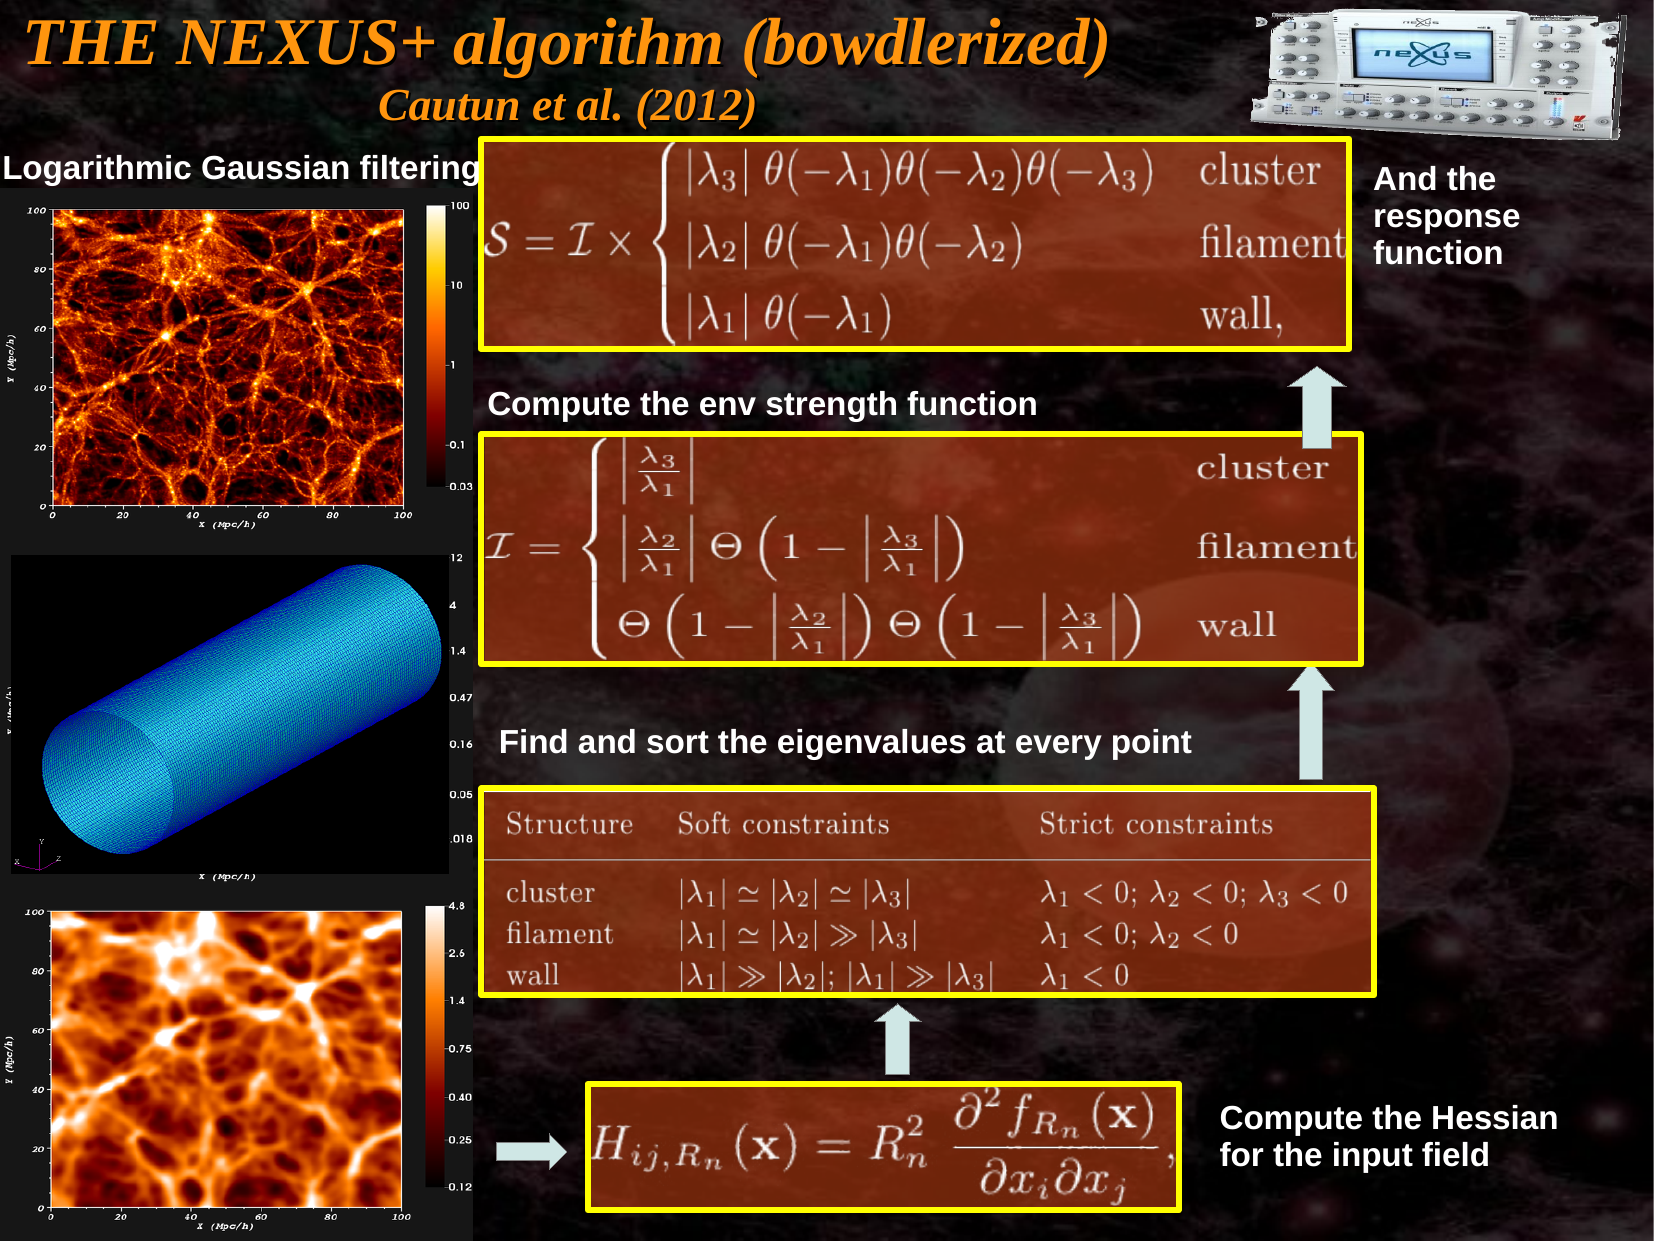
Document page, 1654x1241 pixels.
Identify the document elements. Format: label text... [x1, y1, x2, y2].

text_box [1287, 366, 1347, 449]
text_box [1287, 667, 1335, 780]
text_box Logarithmic Gaussian filtering [0, 141, 508, 194]
title THE NEXUS+ algorithm (bowdlerized) Cautun et al. (2012) [0, 5, 1161, 130]
text_box Compute the env strength function [472, 377, 1241, 430]
text_box Compute the Hessian for the input field [1204, 1092, 1583, 1182]
picture [0, 0, 1654, 1241]
picture [483, 141, 1347, 346]
text_box [874, 1003, 922, 1075]
text_box Find and sort the eigenvalues at every point [484, 715, 1252, 768]
text_box And the response function [1358, 153, 1630, 348]
text_box [496, 1133, 567, 1170]
